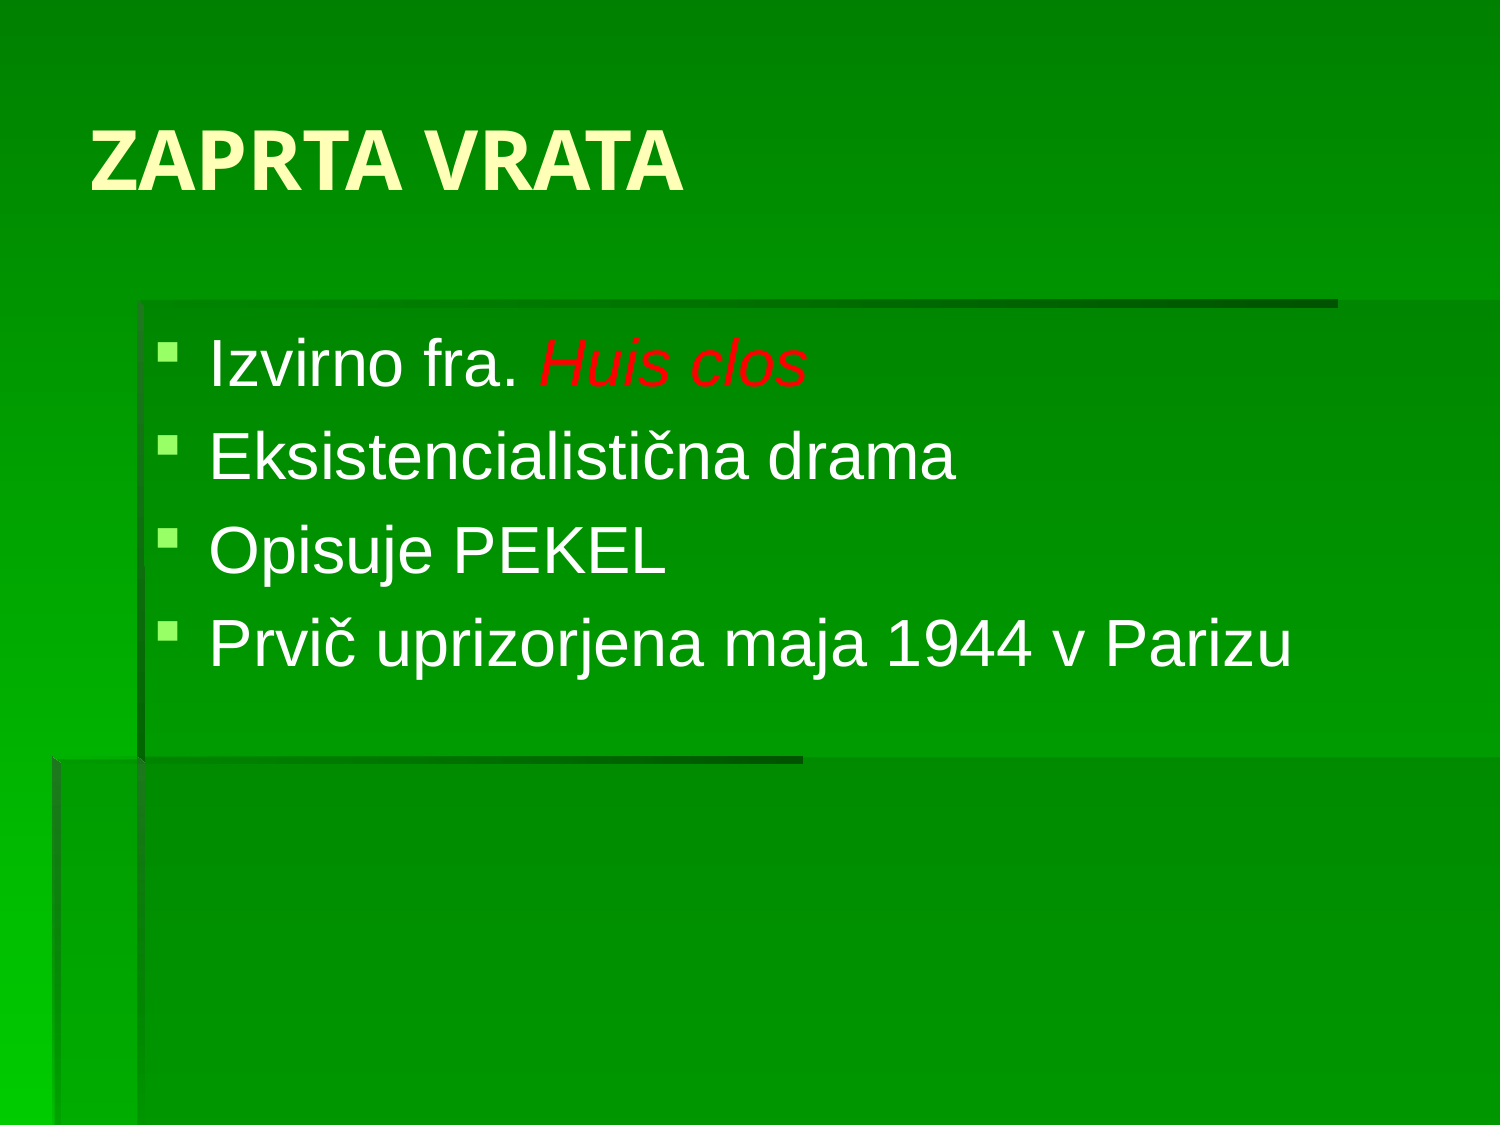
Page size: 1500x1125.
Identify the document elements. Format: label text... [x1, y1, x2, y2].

list Izvirno fra. Huis clos Eksistencialistična drama Opisuje PEKEL Prvič uprizorjena maja 1944 v Parizu [137, 312, 1451, 1000]
title ZAPRTA VRATA [75, 40, 1451, 275]
